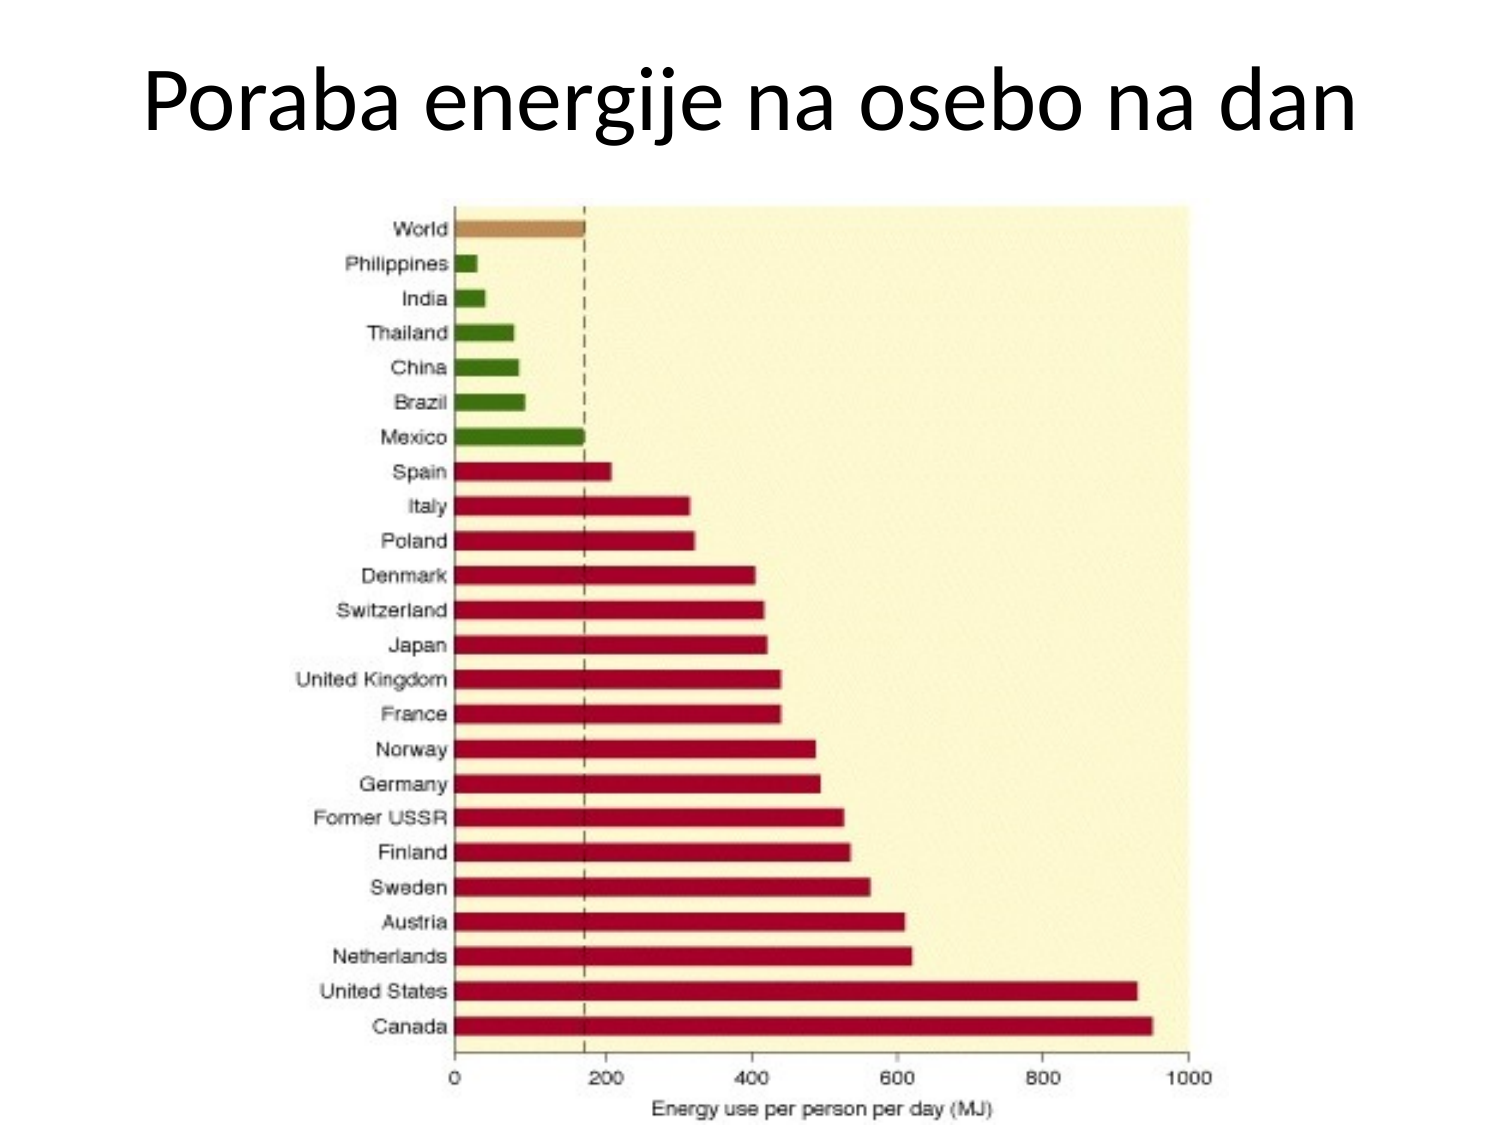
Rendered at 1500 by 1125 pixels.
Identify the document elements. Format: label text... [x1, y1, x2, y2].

title Poraba energije na osebo na dan [76, 0, 1427, 188]
picture [289, 198, 1229, 1125]
